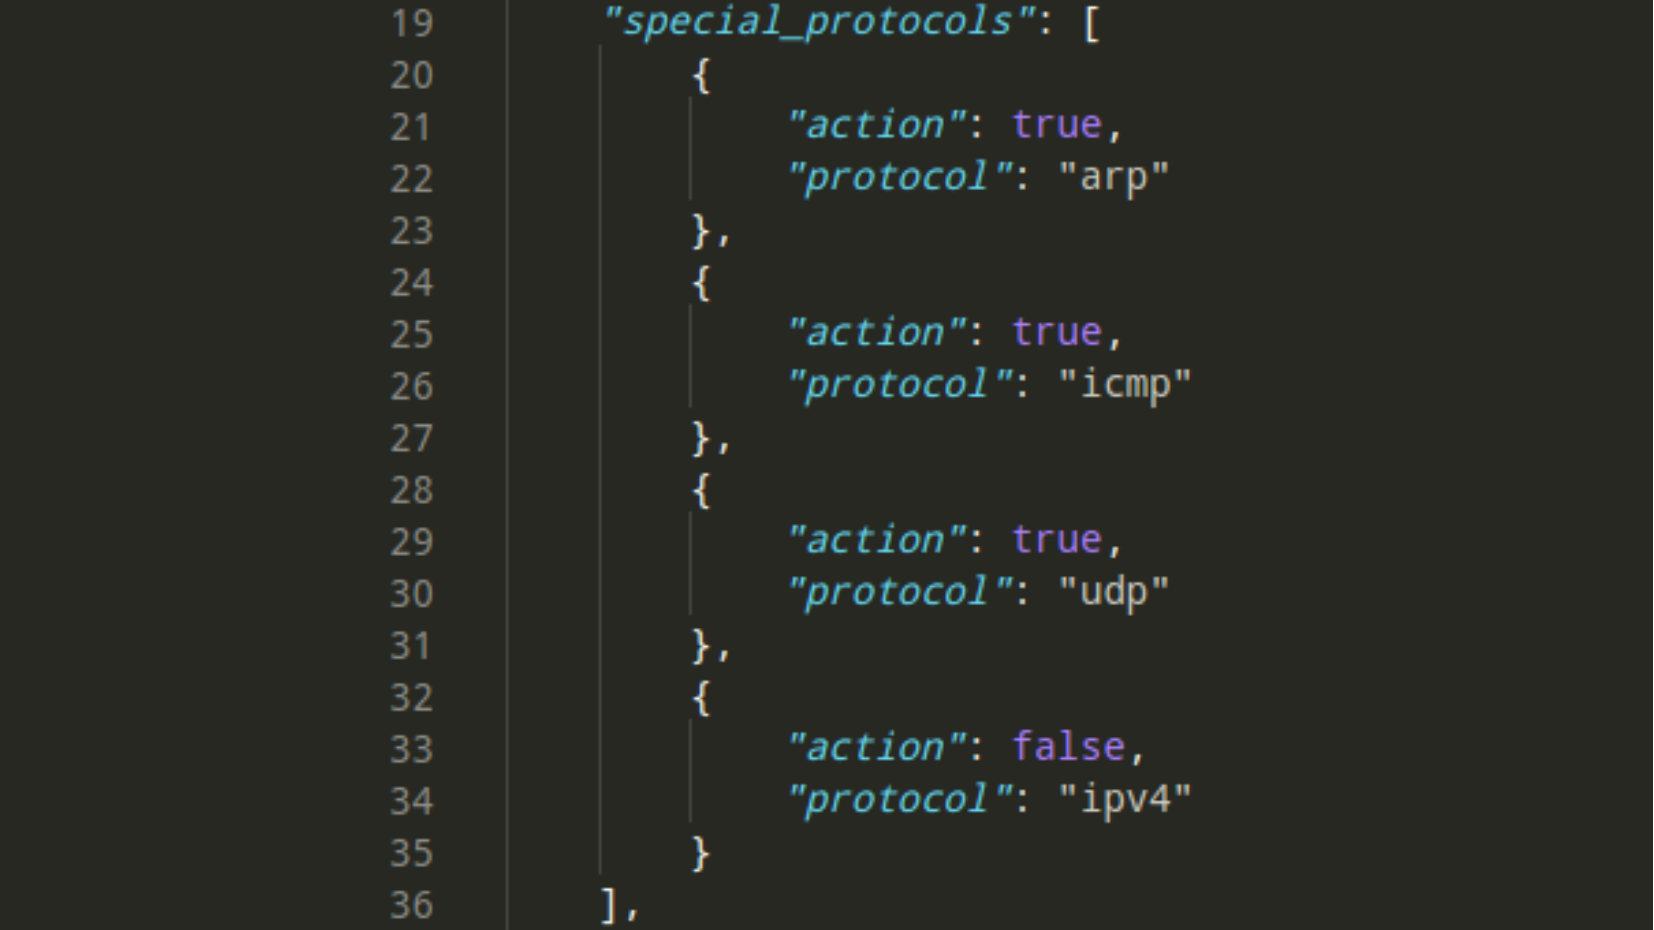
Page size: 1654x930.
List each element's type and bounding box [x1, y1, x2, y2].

picture [370, 0, 1231, 930]
